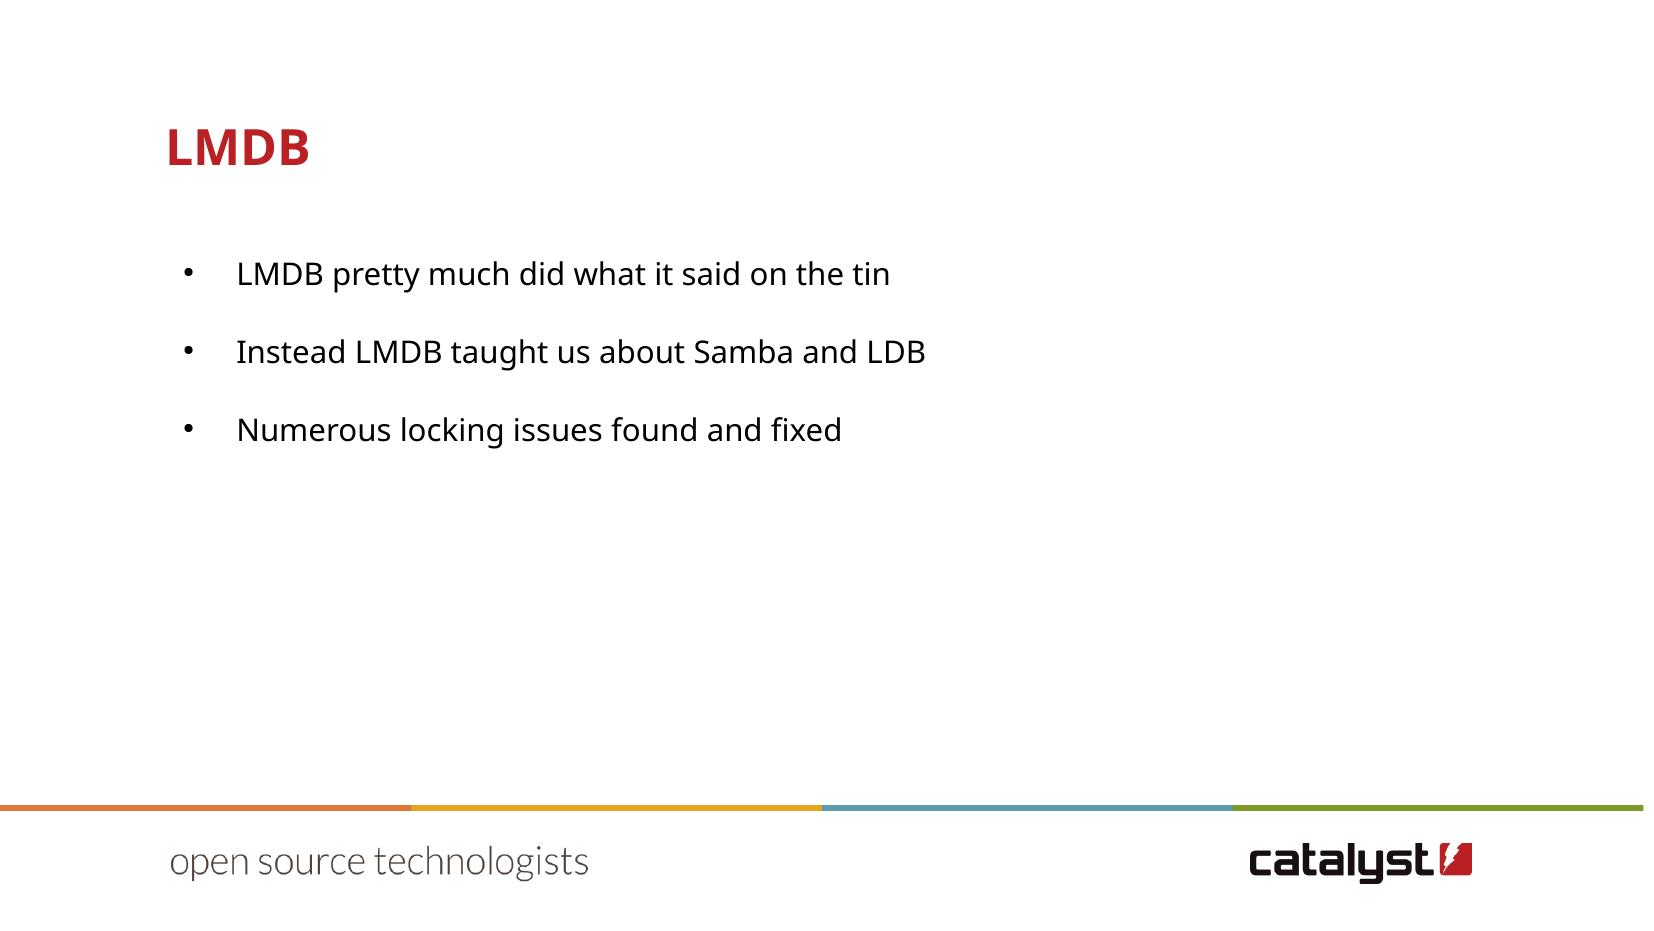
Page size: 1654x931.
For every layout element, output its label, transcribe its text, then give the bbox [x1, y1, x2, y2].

title LMDB [165, 68, 1489, 224]
list LMDB pretty much did what it said on the tin Instead LMDB taught us about Samba and LDB Numerous locking issues found and fixed [165, 230, 1489, 770]
picture [0, 805, 1644, 884]
